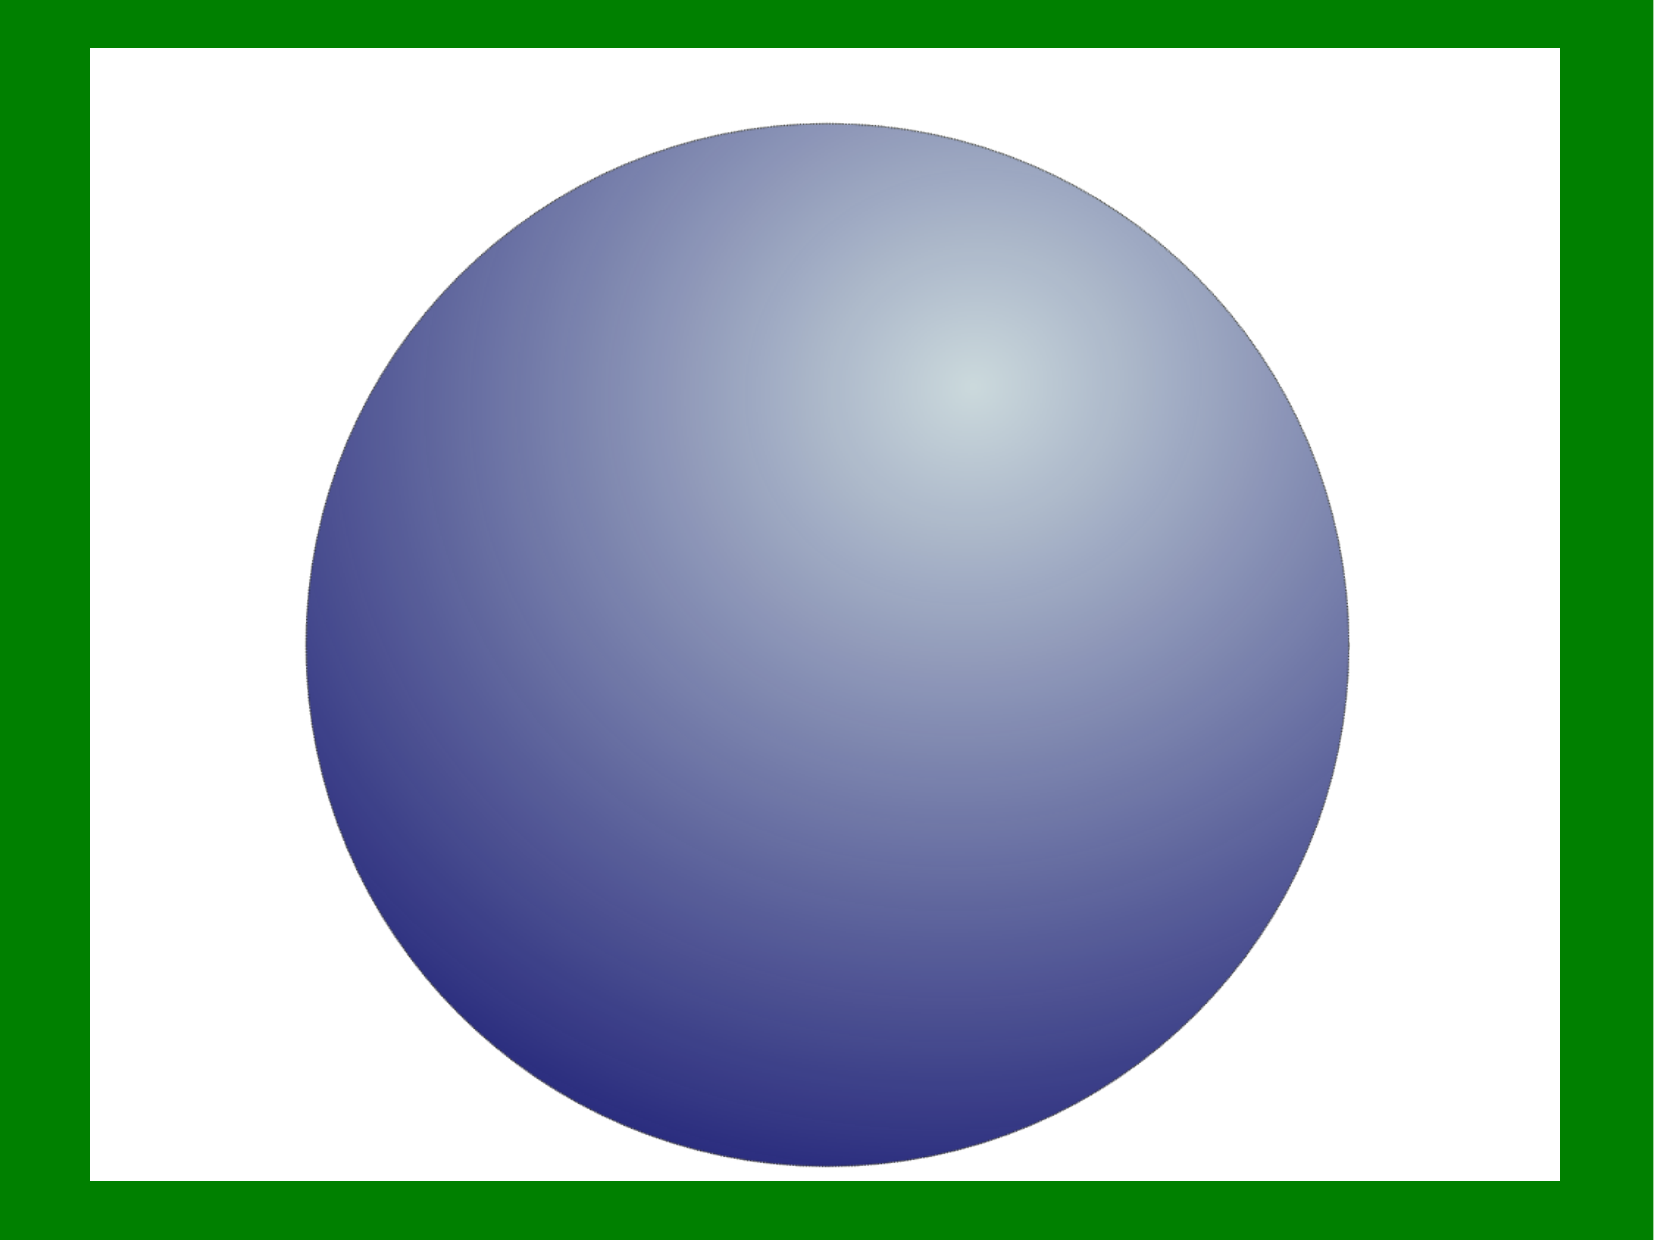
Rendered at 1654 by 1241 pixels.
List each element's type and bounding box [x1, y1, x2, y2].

picture [90, 47, 1560, 1181]
